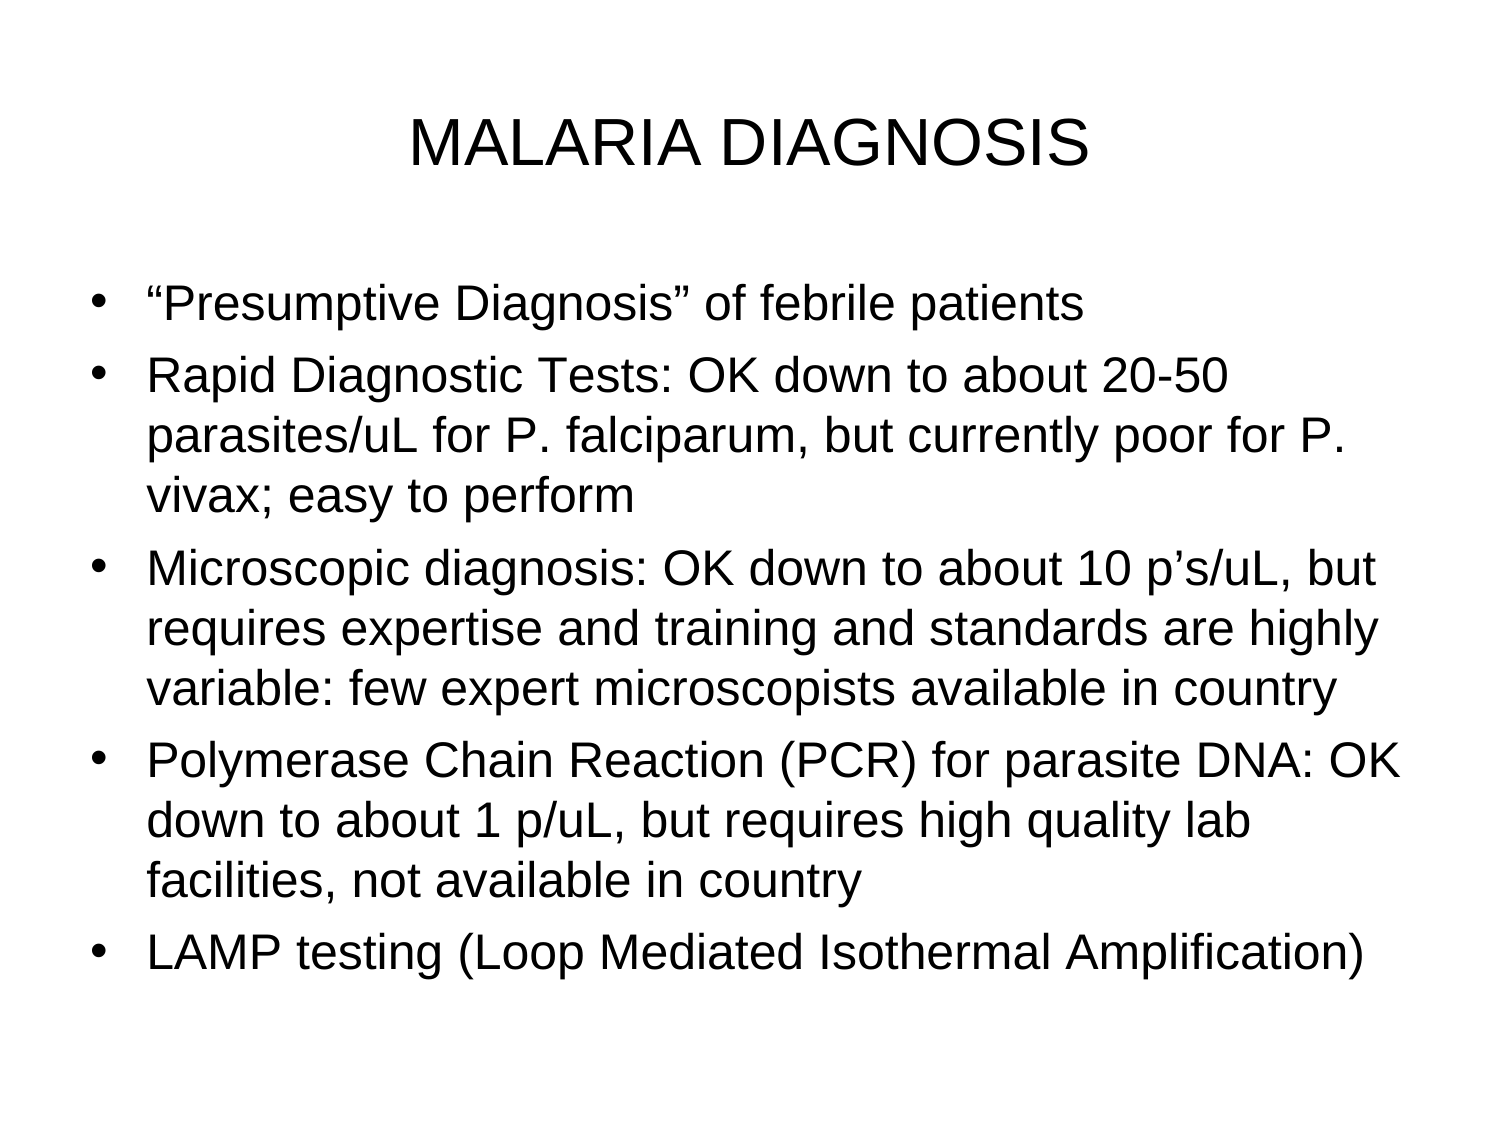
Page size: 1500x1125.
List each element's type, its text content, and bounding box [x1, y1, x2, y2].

title MALARIA DIAGNOSIS [75, 45, 1426, 233]
list “Presumptive Diagnosis” of febrile patients Rapid Diagnostic Tests: OK down to about 20-50 parasites/uL for P. falciparum, but currently poor for P. vivax; easy to perform Microscopic diagnosis: OK down to about 10 p’s/uL, but requires expertise and training and standards are highly variable: few expert microscopists available in country Polymerase Chain Reaction (PCR) for parasite DNA: OK down to about 1 p/uL, but requires high quality lab facilities, not available in country LAMP testing (Loop Mediated Isothermal Amplification) [75, 262, 1426, 917]
